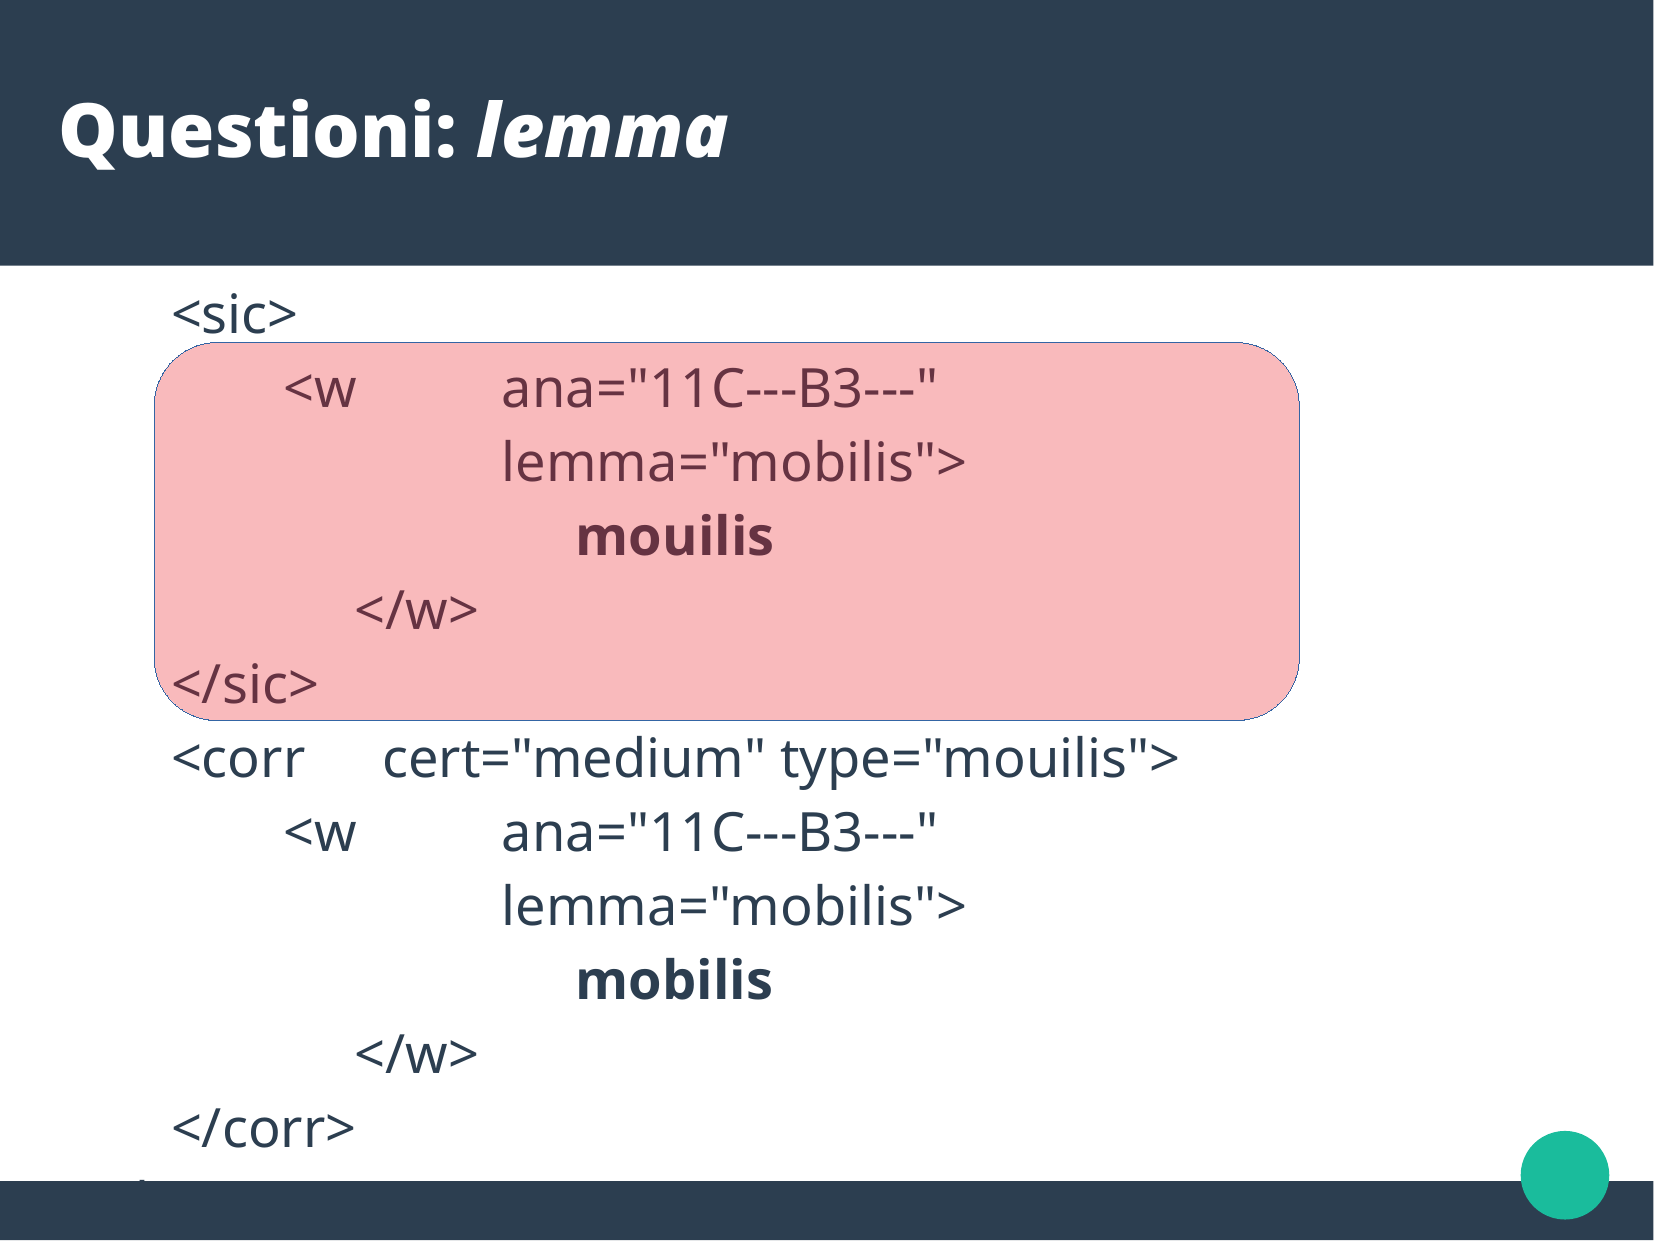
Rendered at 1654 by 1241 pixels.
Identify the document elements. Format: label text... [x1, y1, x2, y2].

title Questioni: lemma [59, 49, 1595, 207]
subtitle <choice> <sic> <w ana="11C---B3---" lemma="mobilis"> mouilis </w> </sic> <corr cert="medium" type="mouilis"> <w ana="11C---B3---" lemma="mobilis"> mobilis </w> </corr> </choice> [59, 283, 1595, 1230]
text_box [154, 342, 1300, 721]
